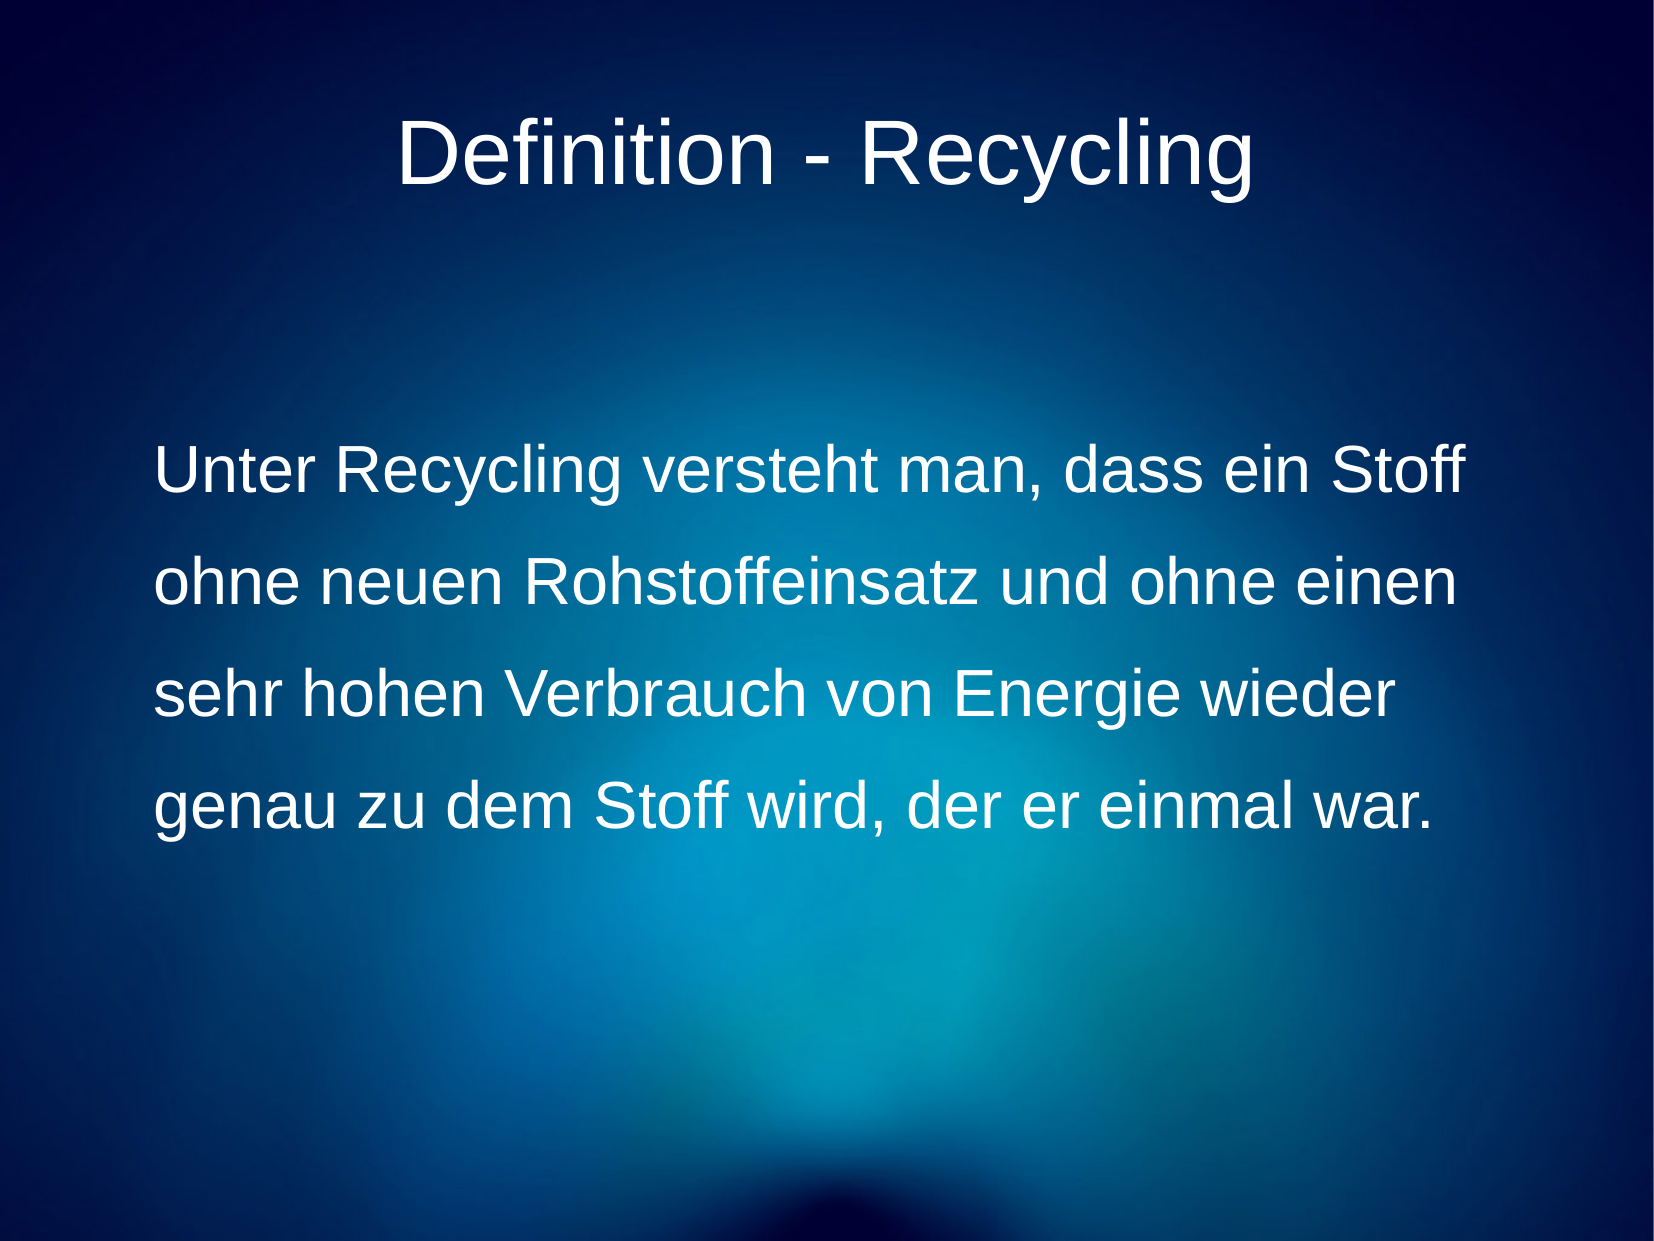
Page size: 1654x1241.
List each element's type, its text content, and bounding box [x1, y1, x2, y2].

title Definition - Recycling [82, 49, 1571, 257]
picture [0, 0, 1654, 1241]
list Unter Recycling versteht man, dass ein Stoff ohne neuen Rohstoffeinsatz und ohne einen sehr hohen Verbrauch von Energie wieder genau zu dem Stoff wird, der er einmal war. [82, 290, 1571, 1109]
